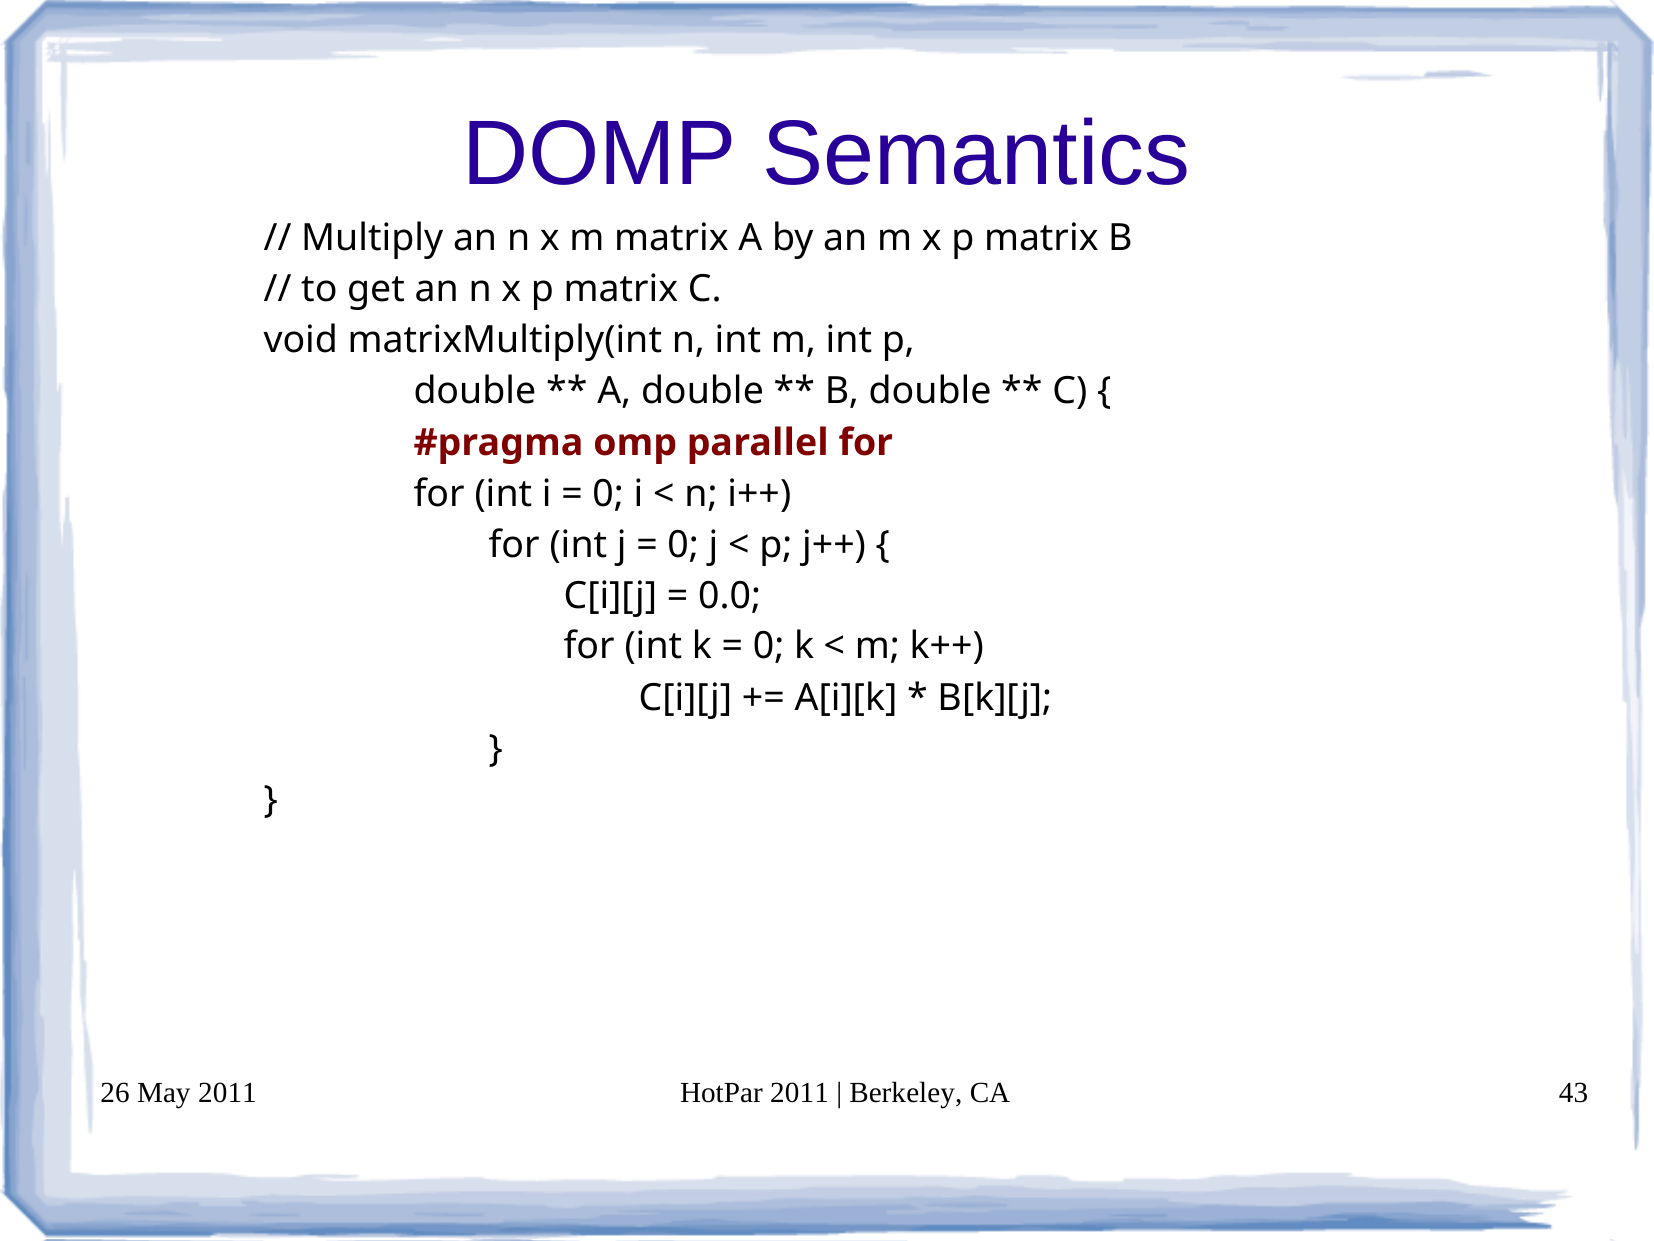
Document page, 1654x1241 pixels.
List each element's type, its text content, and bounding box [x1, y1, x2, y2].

title DOMP Semantics [82, 49, 1571, 257]
text_box // Multiply an n x m matrix A by an m x p matrix B // to get an n x p matrix C. void matrixMultiply(int n, int m, int p, double ** A, double ** B, double ** C) { #pragma omp parallel for for (int i = 0; i < n; i++) for (int j = 0; j < p; j++) { C[i][j] = 0.0; for (int k = 0; k < m; k++) C[i][j] += A[i][k] * B[k][j]; } } [248, 203, 1337, 846]
picture [0, 0, 1654, 1241]
